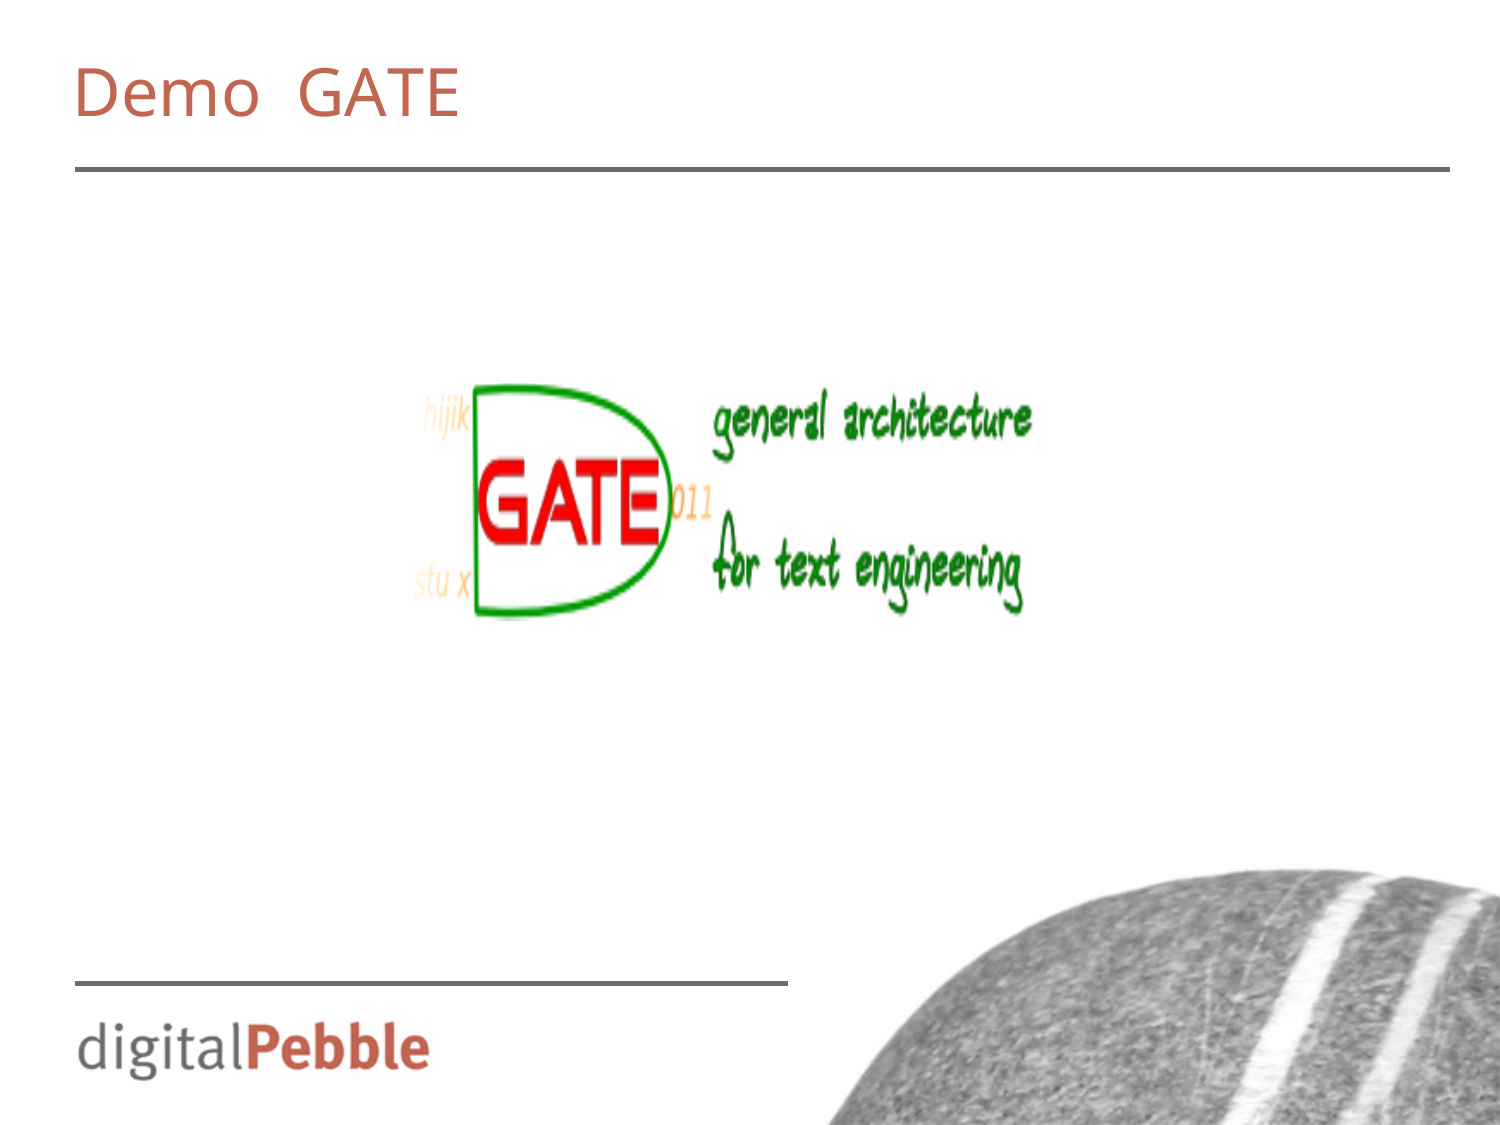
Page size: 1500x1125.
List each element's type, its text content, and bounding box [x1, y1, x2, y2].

title Demo GATE [57, 37, 1438, 174]
picture [0, 0, 1500, 1125]
